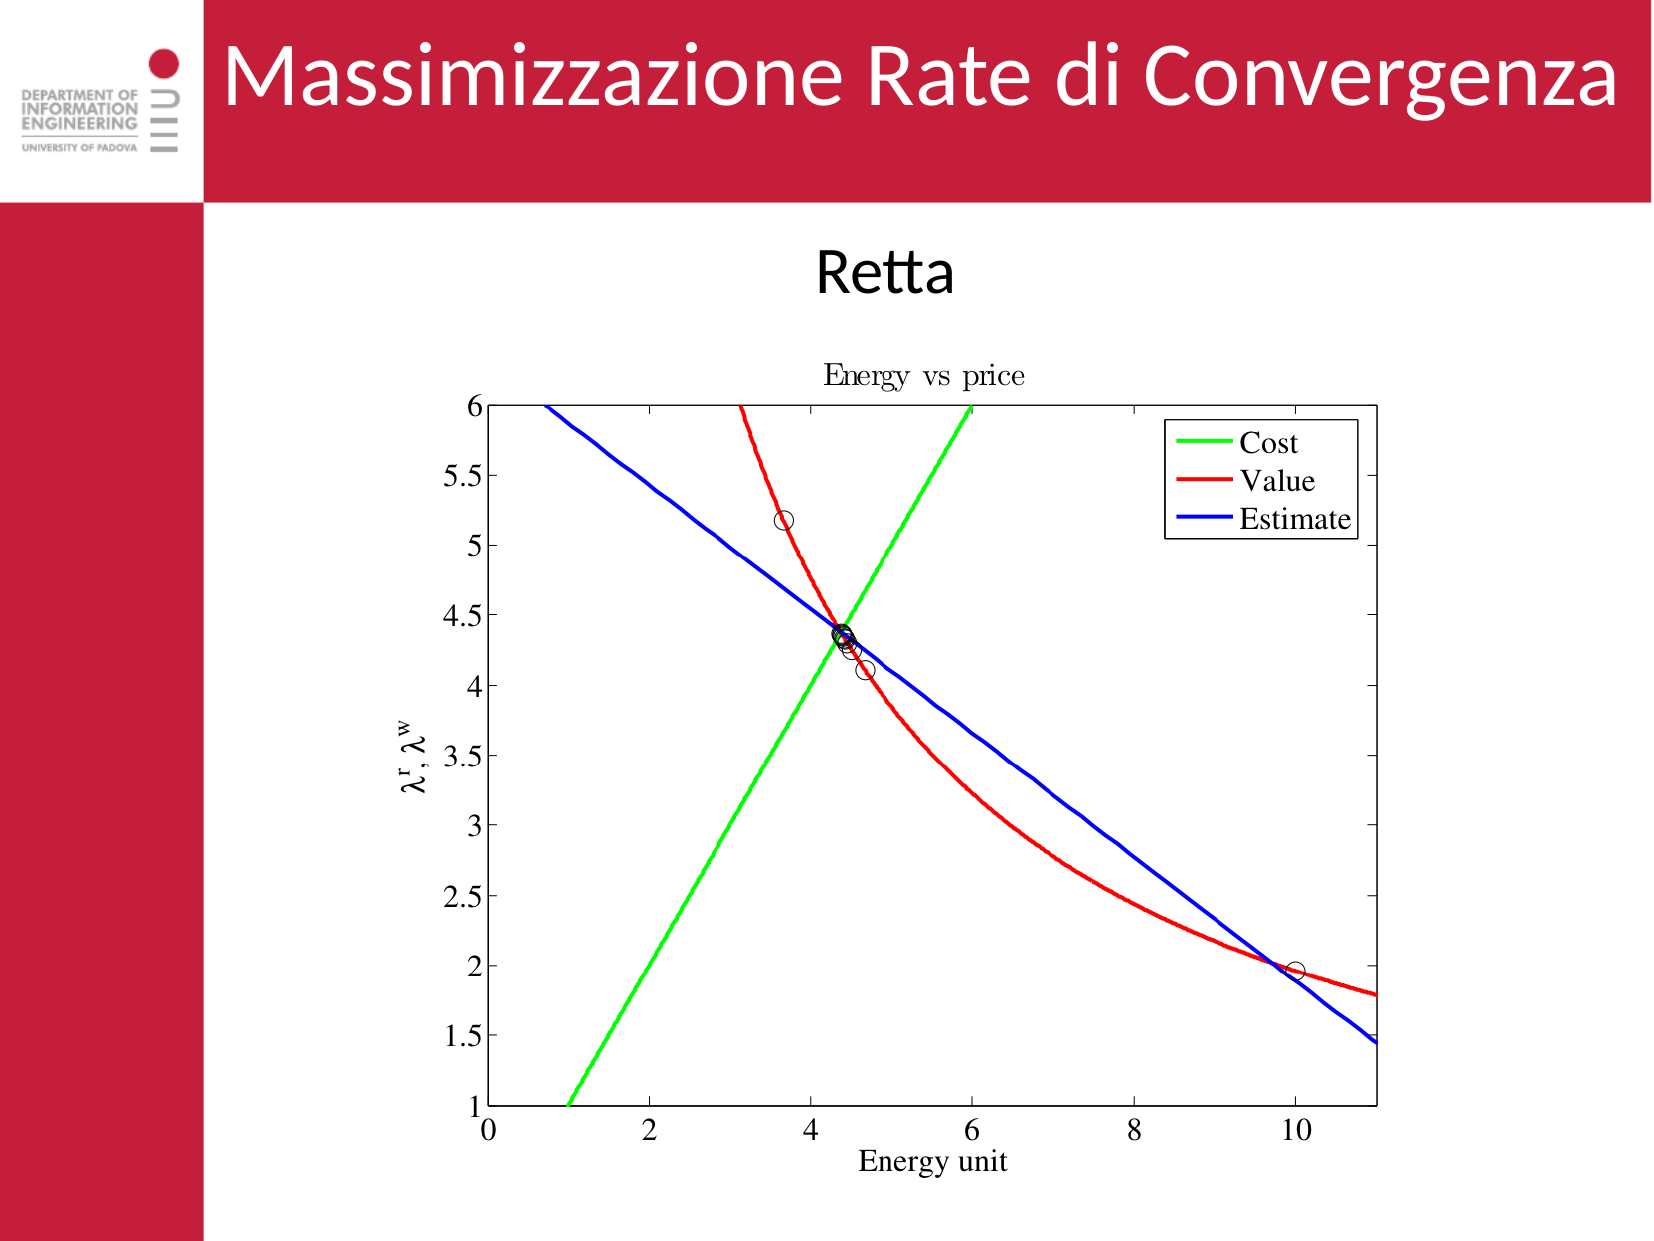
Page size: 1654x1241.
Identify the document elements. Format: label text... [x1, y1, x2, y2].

picture [0, 0, 1654, 1241]
text_box Massimizzazione Rate di Convergenza [206, 29, 1654, 207]
text_box Retta [324, 236, 1447, 333]
